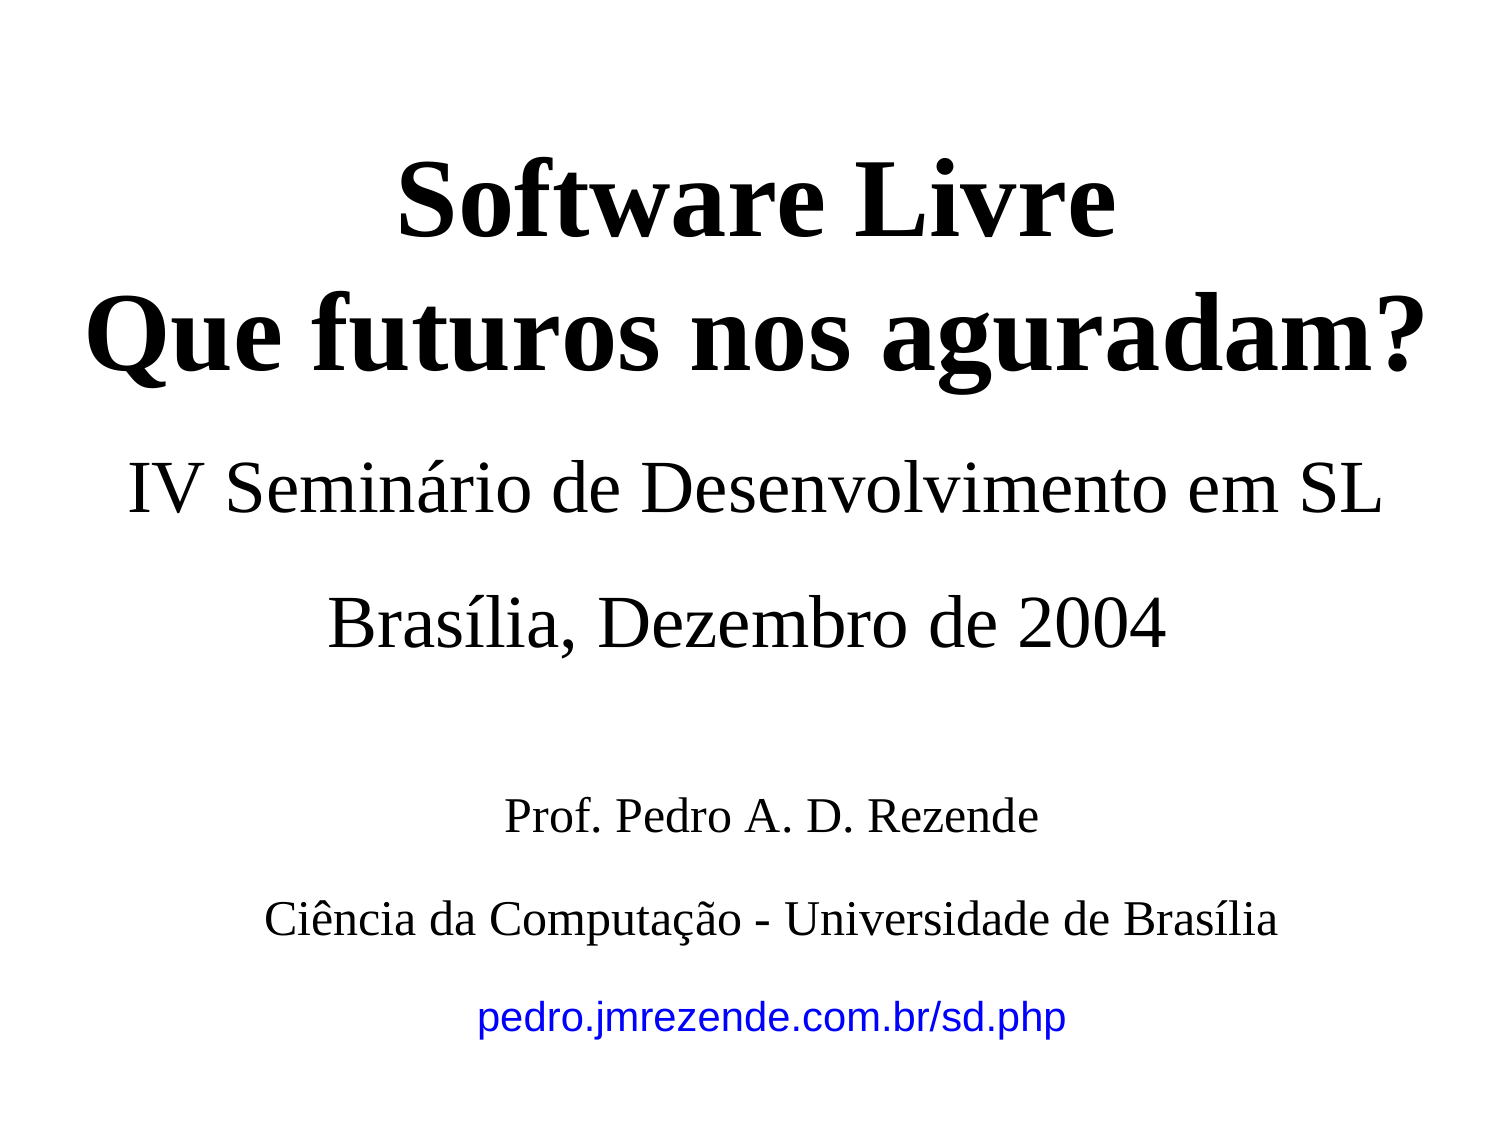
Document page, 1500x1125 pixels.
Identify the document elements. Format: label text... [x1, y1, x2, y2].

title Software Livre Que futuros nos aguradam? IV Seminário de Desenvolvimento em SL Brasília, Dezembro de 2004 [55, 90, 1459, 700]
text_box Prof. Pedro A. D. Rezende Ciência da Computação - Universidade de Brasília pedro.jmrezende.com.br/sd.php [102, 777, 1367, 1064]
